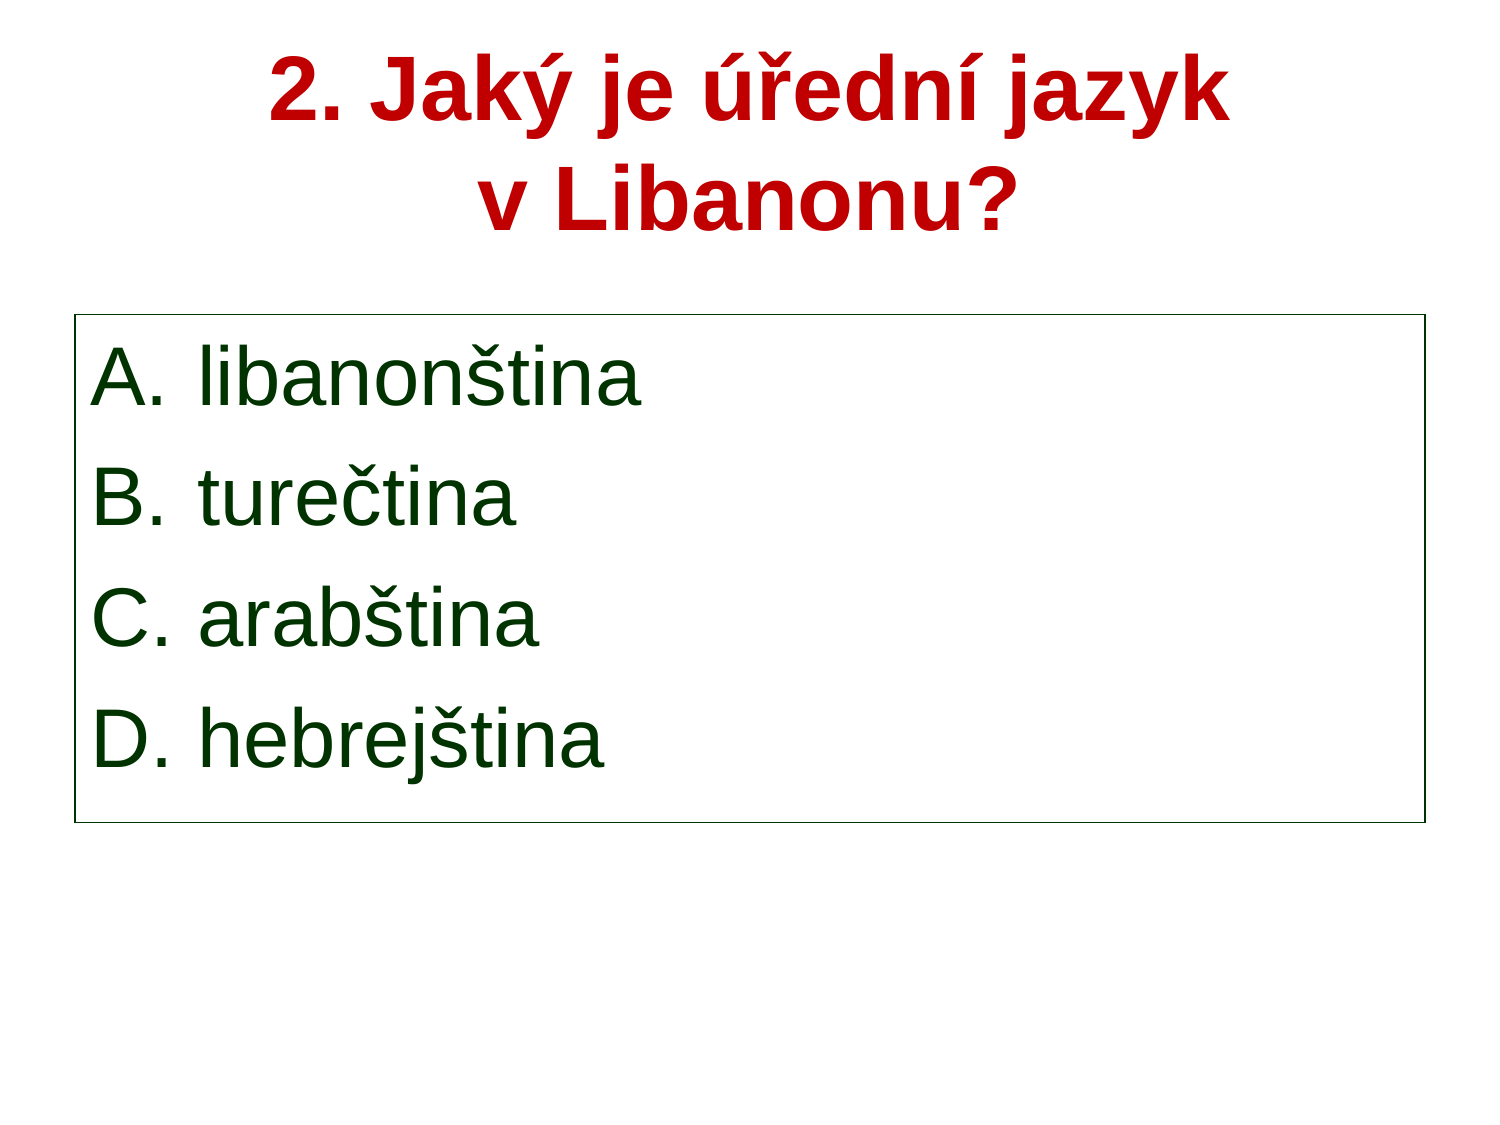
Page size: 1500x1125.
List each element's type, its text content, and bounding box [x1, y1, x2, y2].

title 2. Jaký je úřední jazyk v Libanonu? [75, 21, 1426, 257]
list libanonština turečtina arabština hebrejština [75, 314, 1426, 823]
